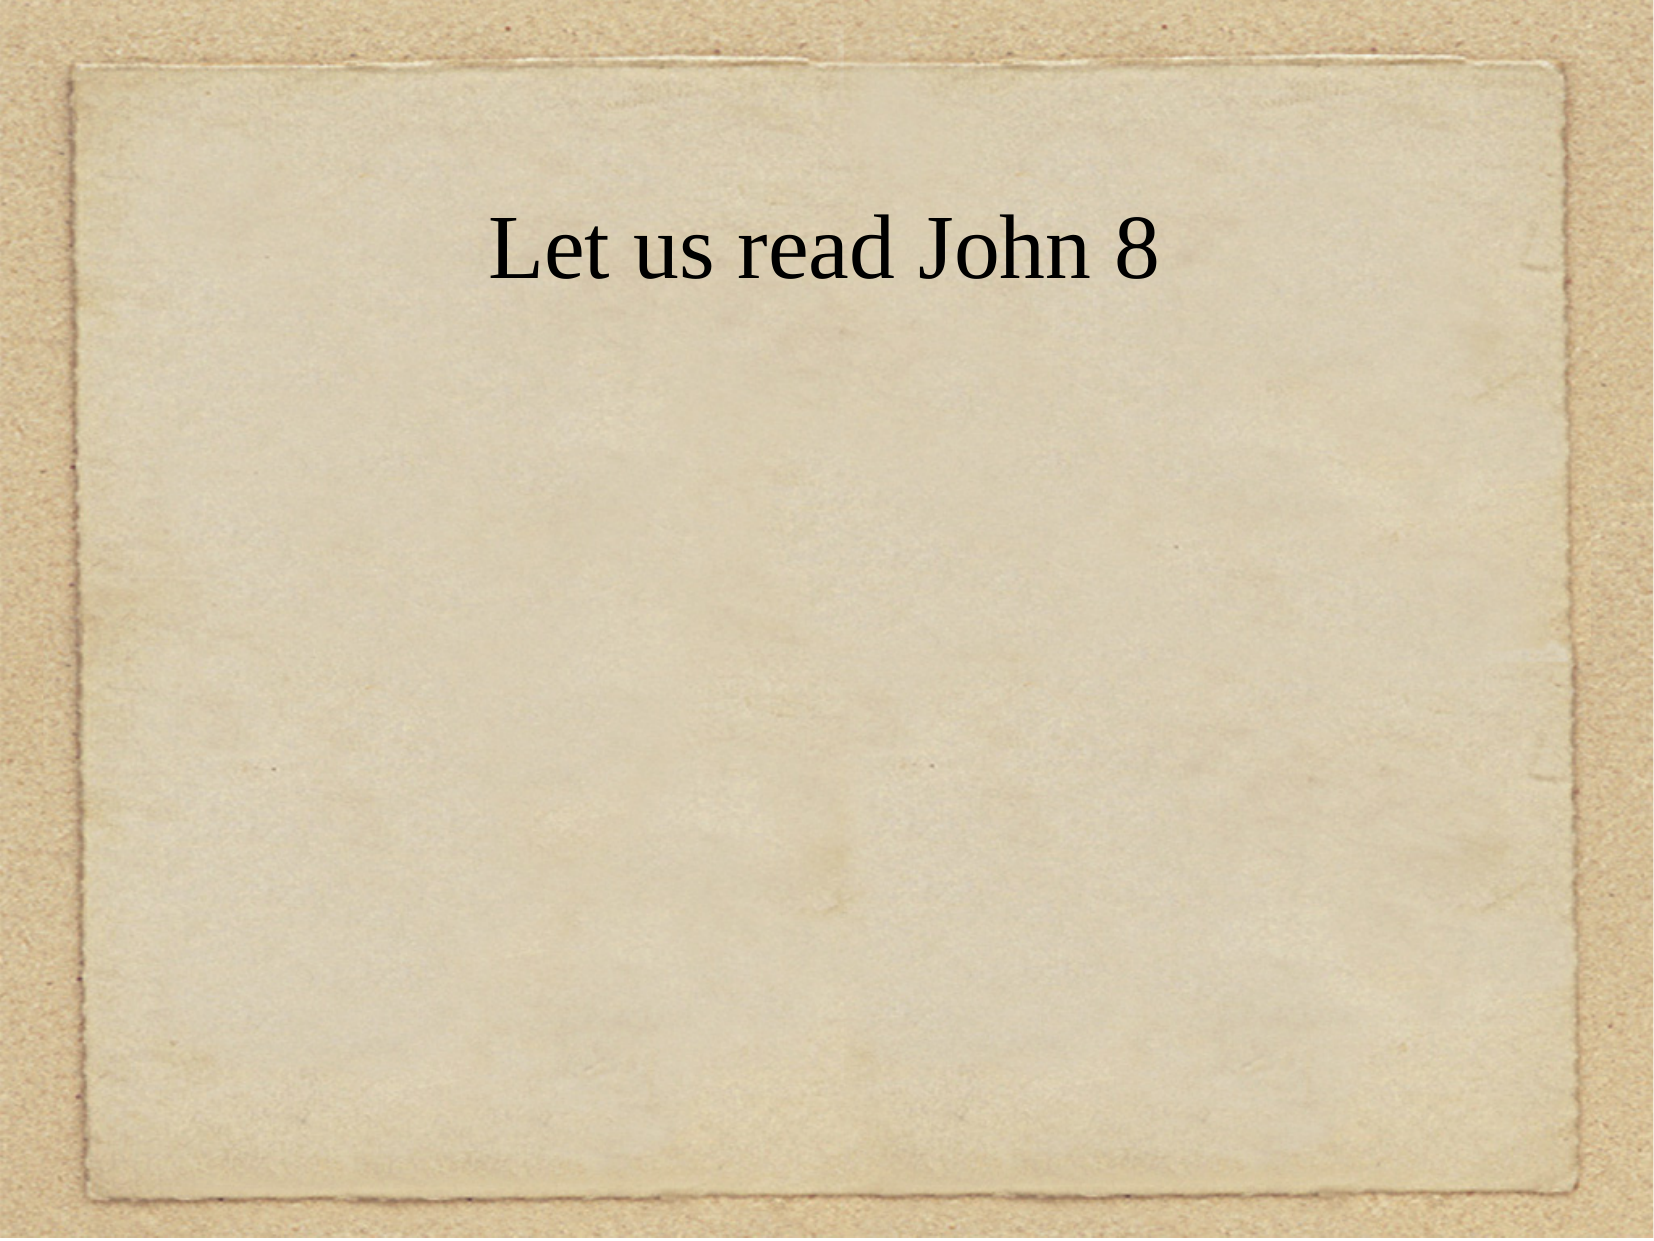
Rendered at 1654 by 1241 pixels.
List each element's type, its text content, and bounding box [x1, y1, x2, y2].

text_box Let us read John 8 [75, 37, 1576, 1163]
picture [0, 0, 1654, 1238]
